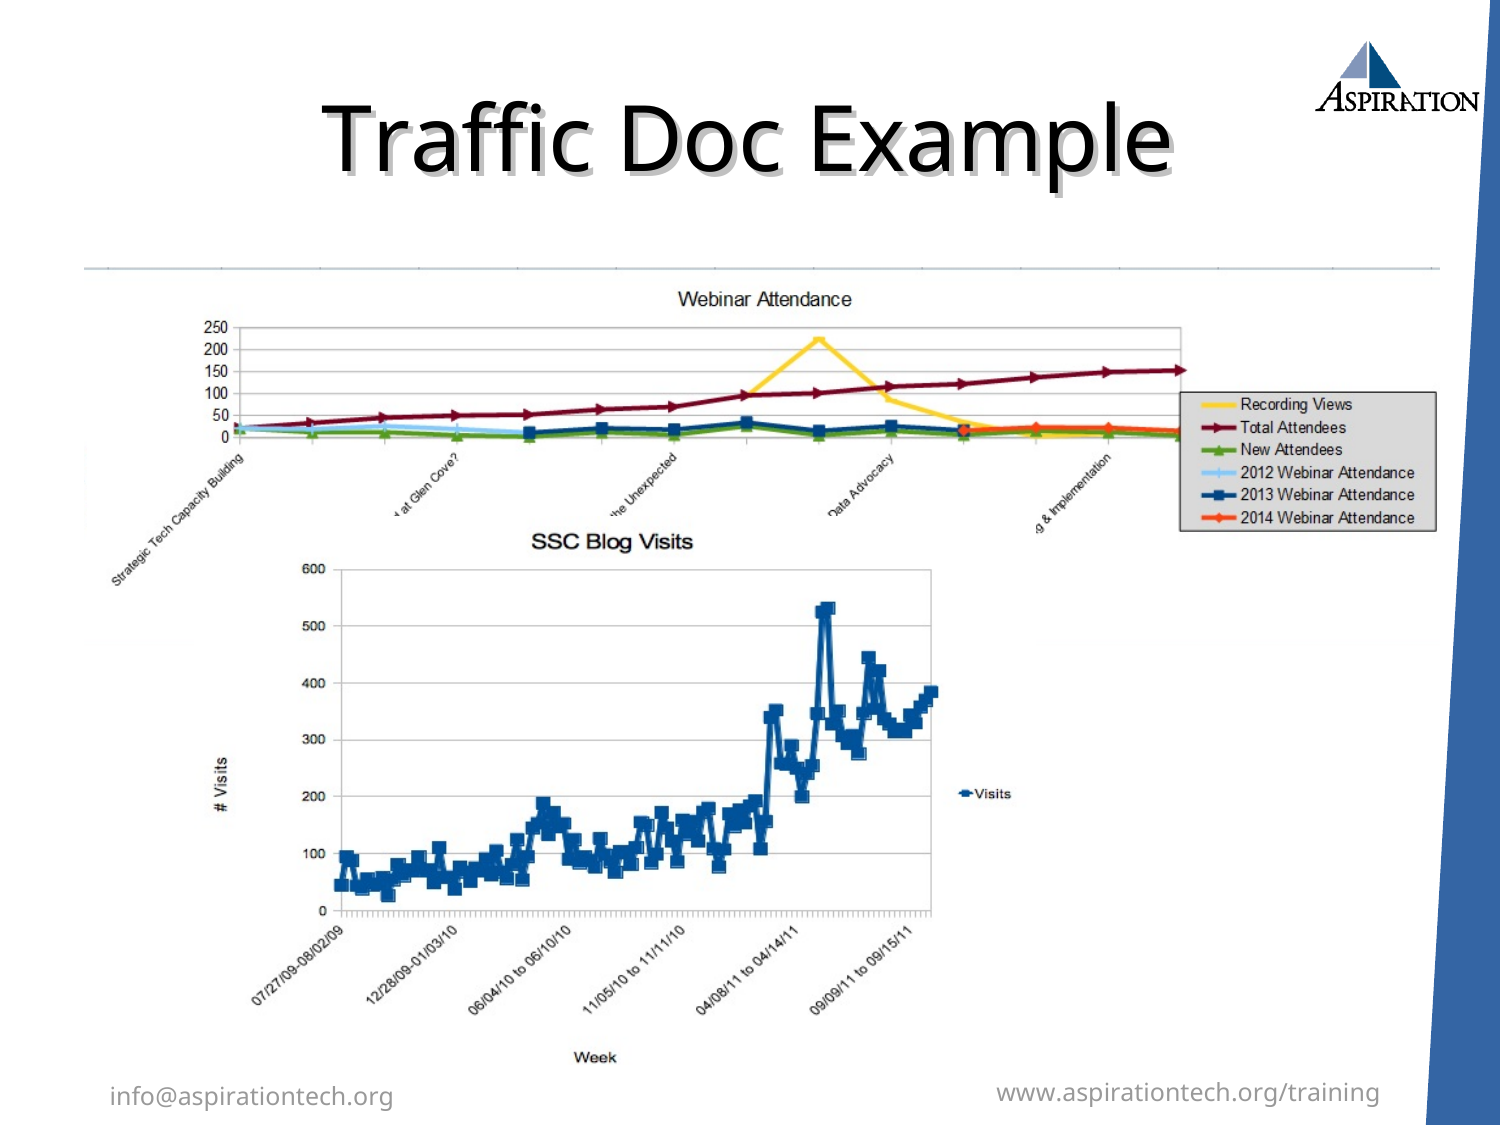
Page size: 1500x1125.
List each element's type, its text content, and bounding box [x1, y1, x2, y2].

picture [1448, 41, 1480, 120]
picture [84, 267, 1441, 1066]
title Traffic Doc Example [49, 37, 1448, 225]
